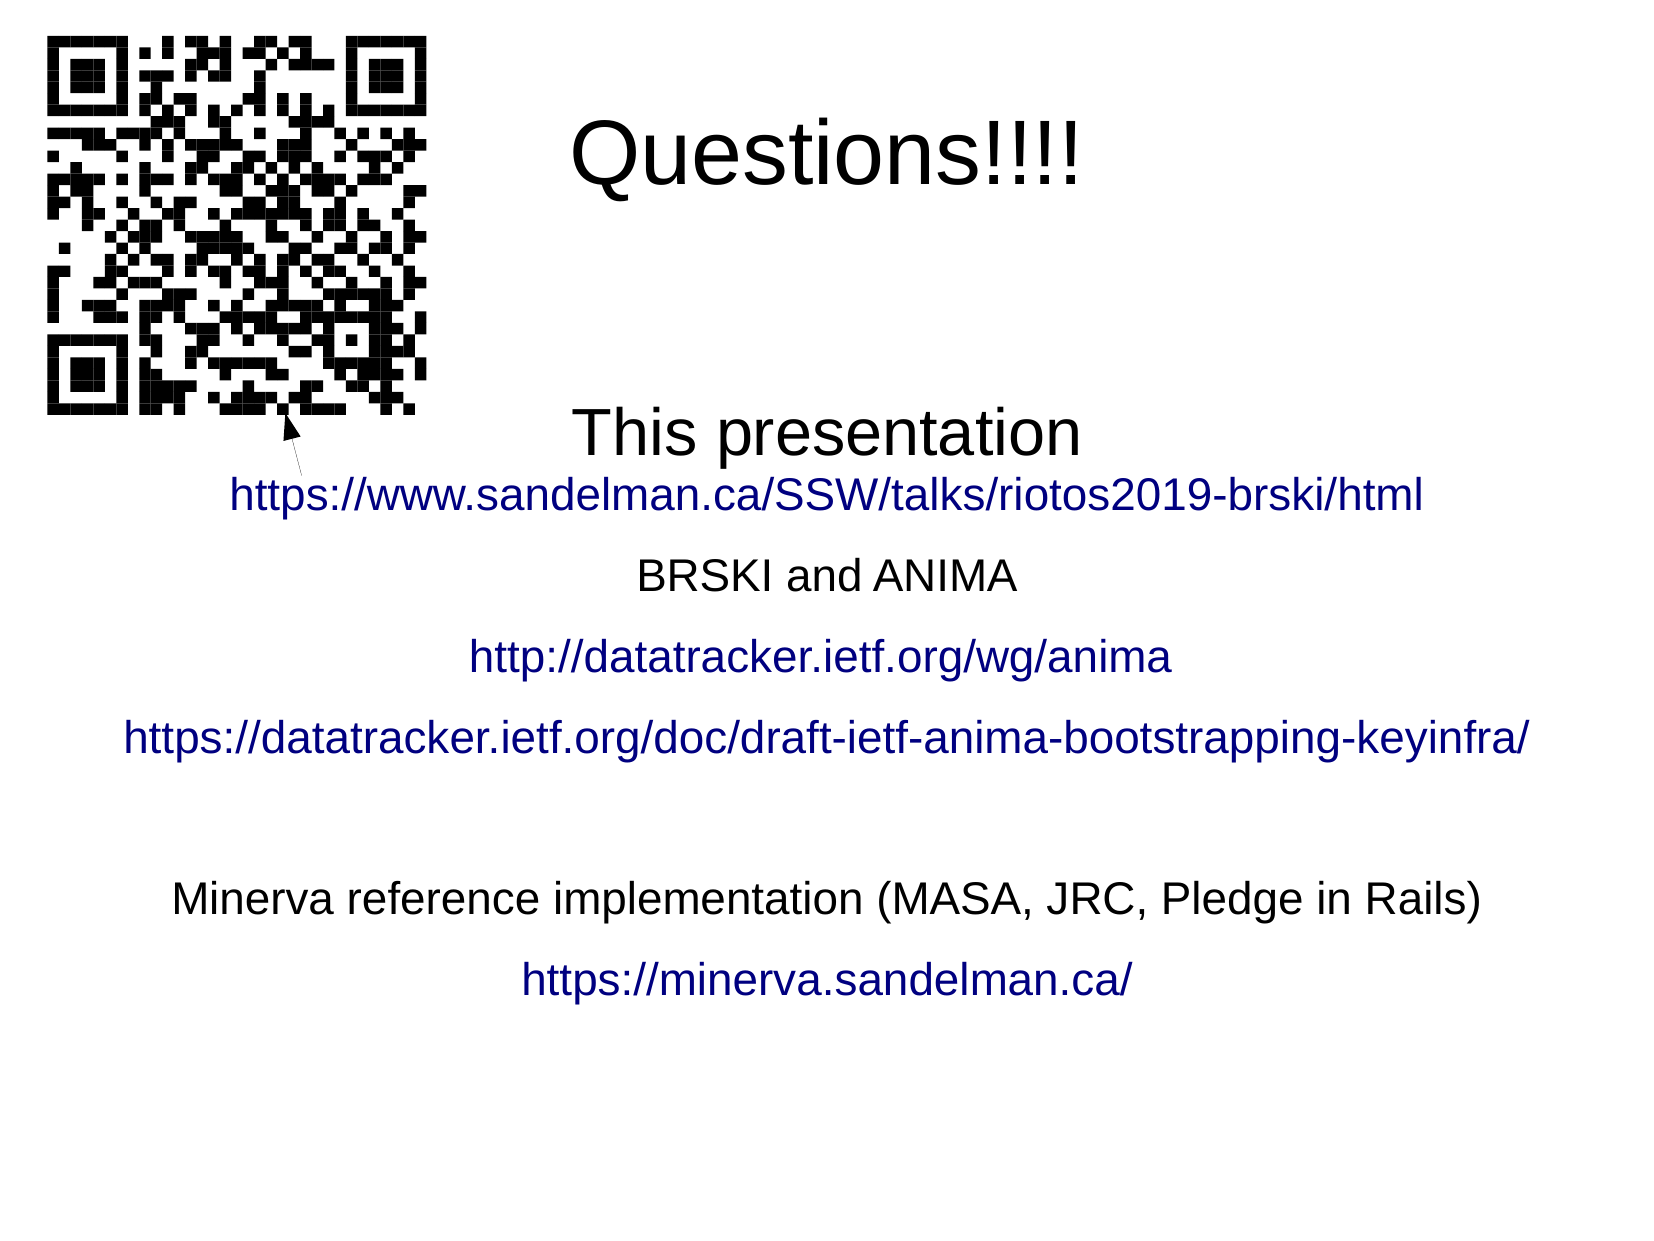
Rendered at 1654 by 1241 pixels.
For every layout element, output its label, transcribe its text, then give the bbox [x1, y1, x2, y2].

list This presentationhttps://www.sandelman.ca/SSW/talks/riotos2019-brski/html BRSKI and ANIMA http://datatracker.ietf.org/wg/anima https://datatracker.ietf.org/doc/draft-ietf-anima-bootstrapping-keyinfra/ Minerva reference implementation (MASA, JRC, Pledge in Rails) https://minerva.sandelman.ca/ [82, 290, 1572, 1010]
title Questions!!!! [474, 49, 1571, 257]
picture [0, 0, 474, 463]
